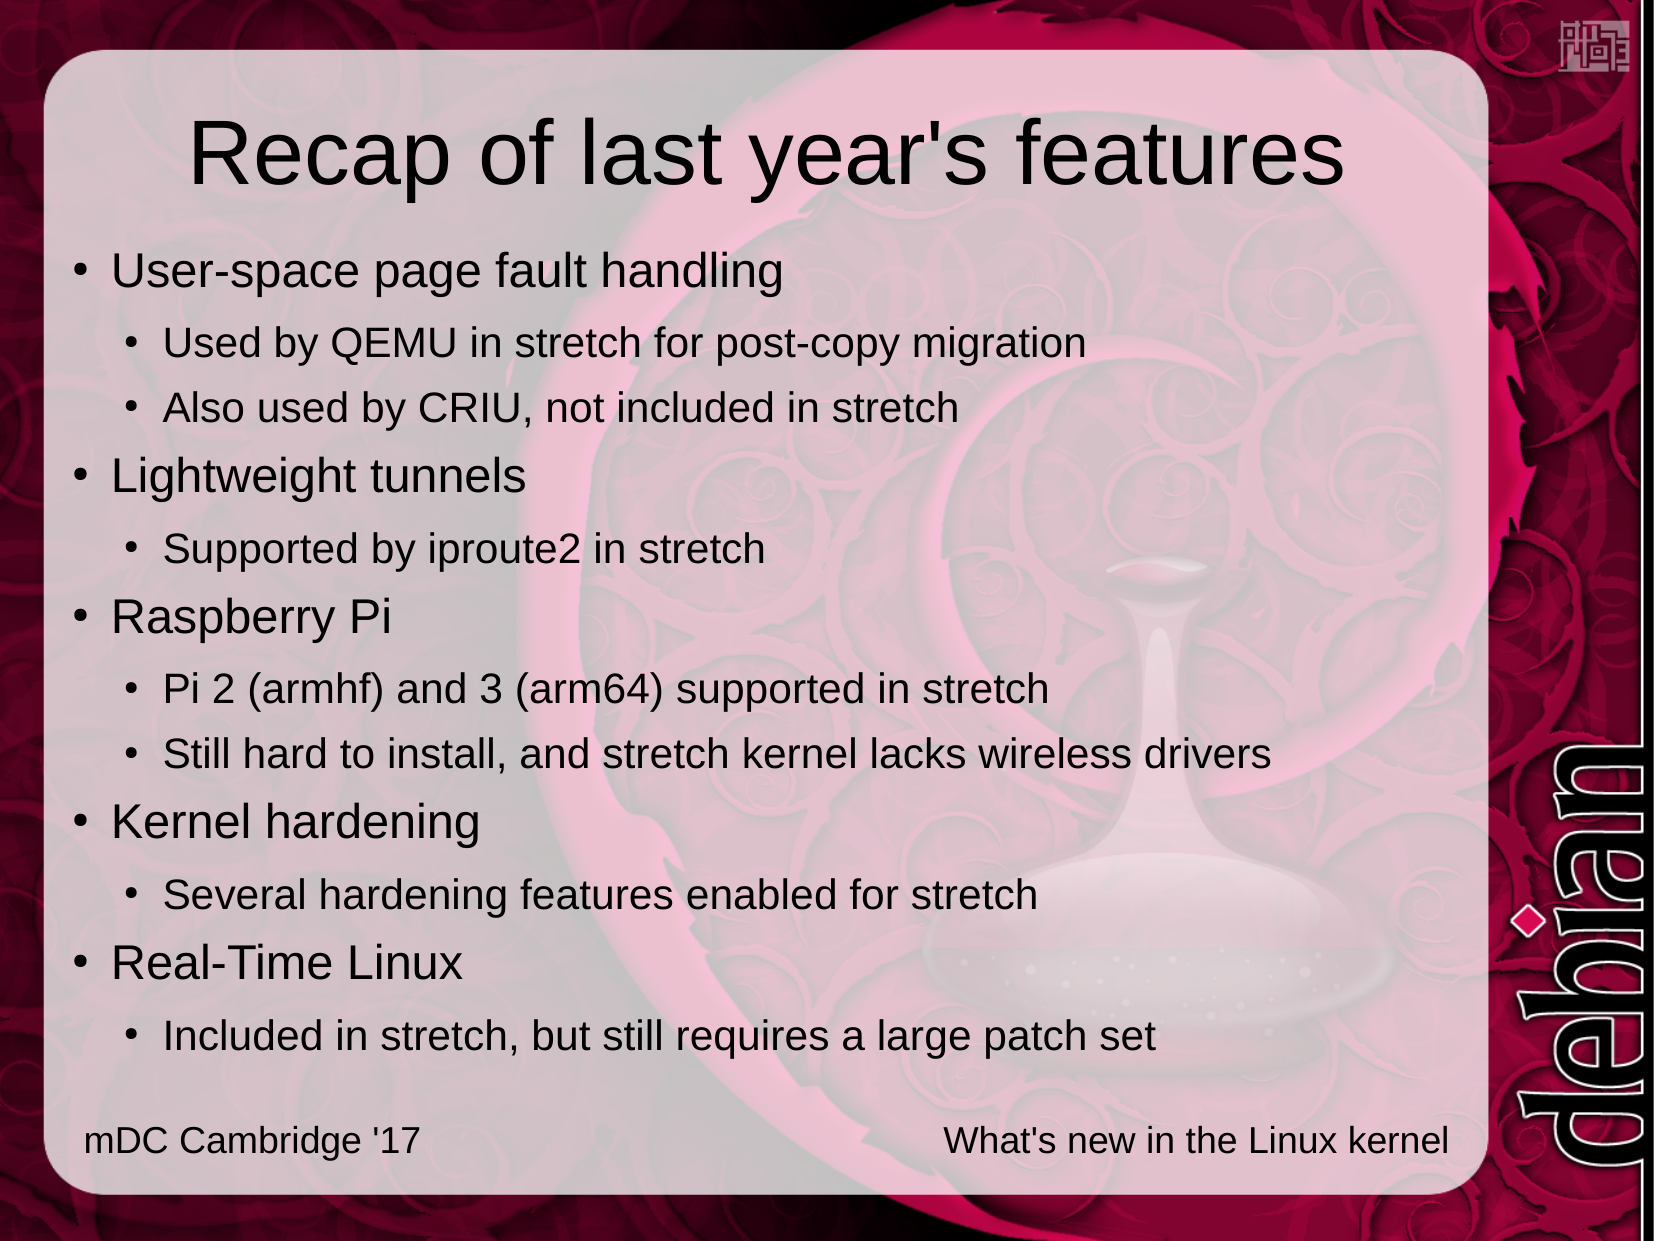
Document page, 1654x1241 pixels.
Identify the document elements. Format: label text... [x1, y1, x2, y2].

picture [0, 0, 1654, 1241]
list User-space page fault handling Used by QEMU in stretch for post-copy migration Also used by CRIU, not included in stretch Lightweight tunnels Supported by iproute2 in stretch Raspberry Pi Pi 2 (armhf) and 3 (arm64) supported in stretch Still hard to install, and stretch kernel lacks wireless drivers Kernel hardening Several hardening features enabled for stretch Real-Time Linux Included in stretch, but still requires a large patch set [59, 242, 1477, 1062]
title Recap of last year's features [59, 49, 1477, 242]
